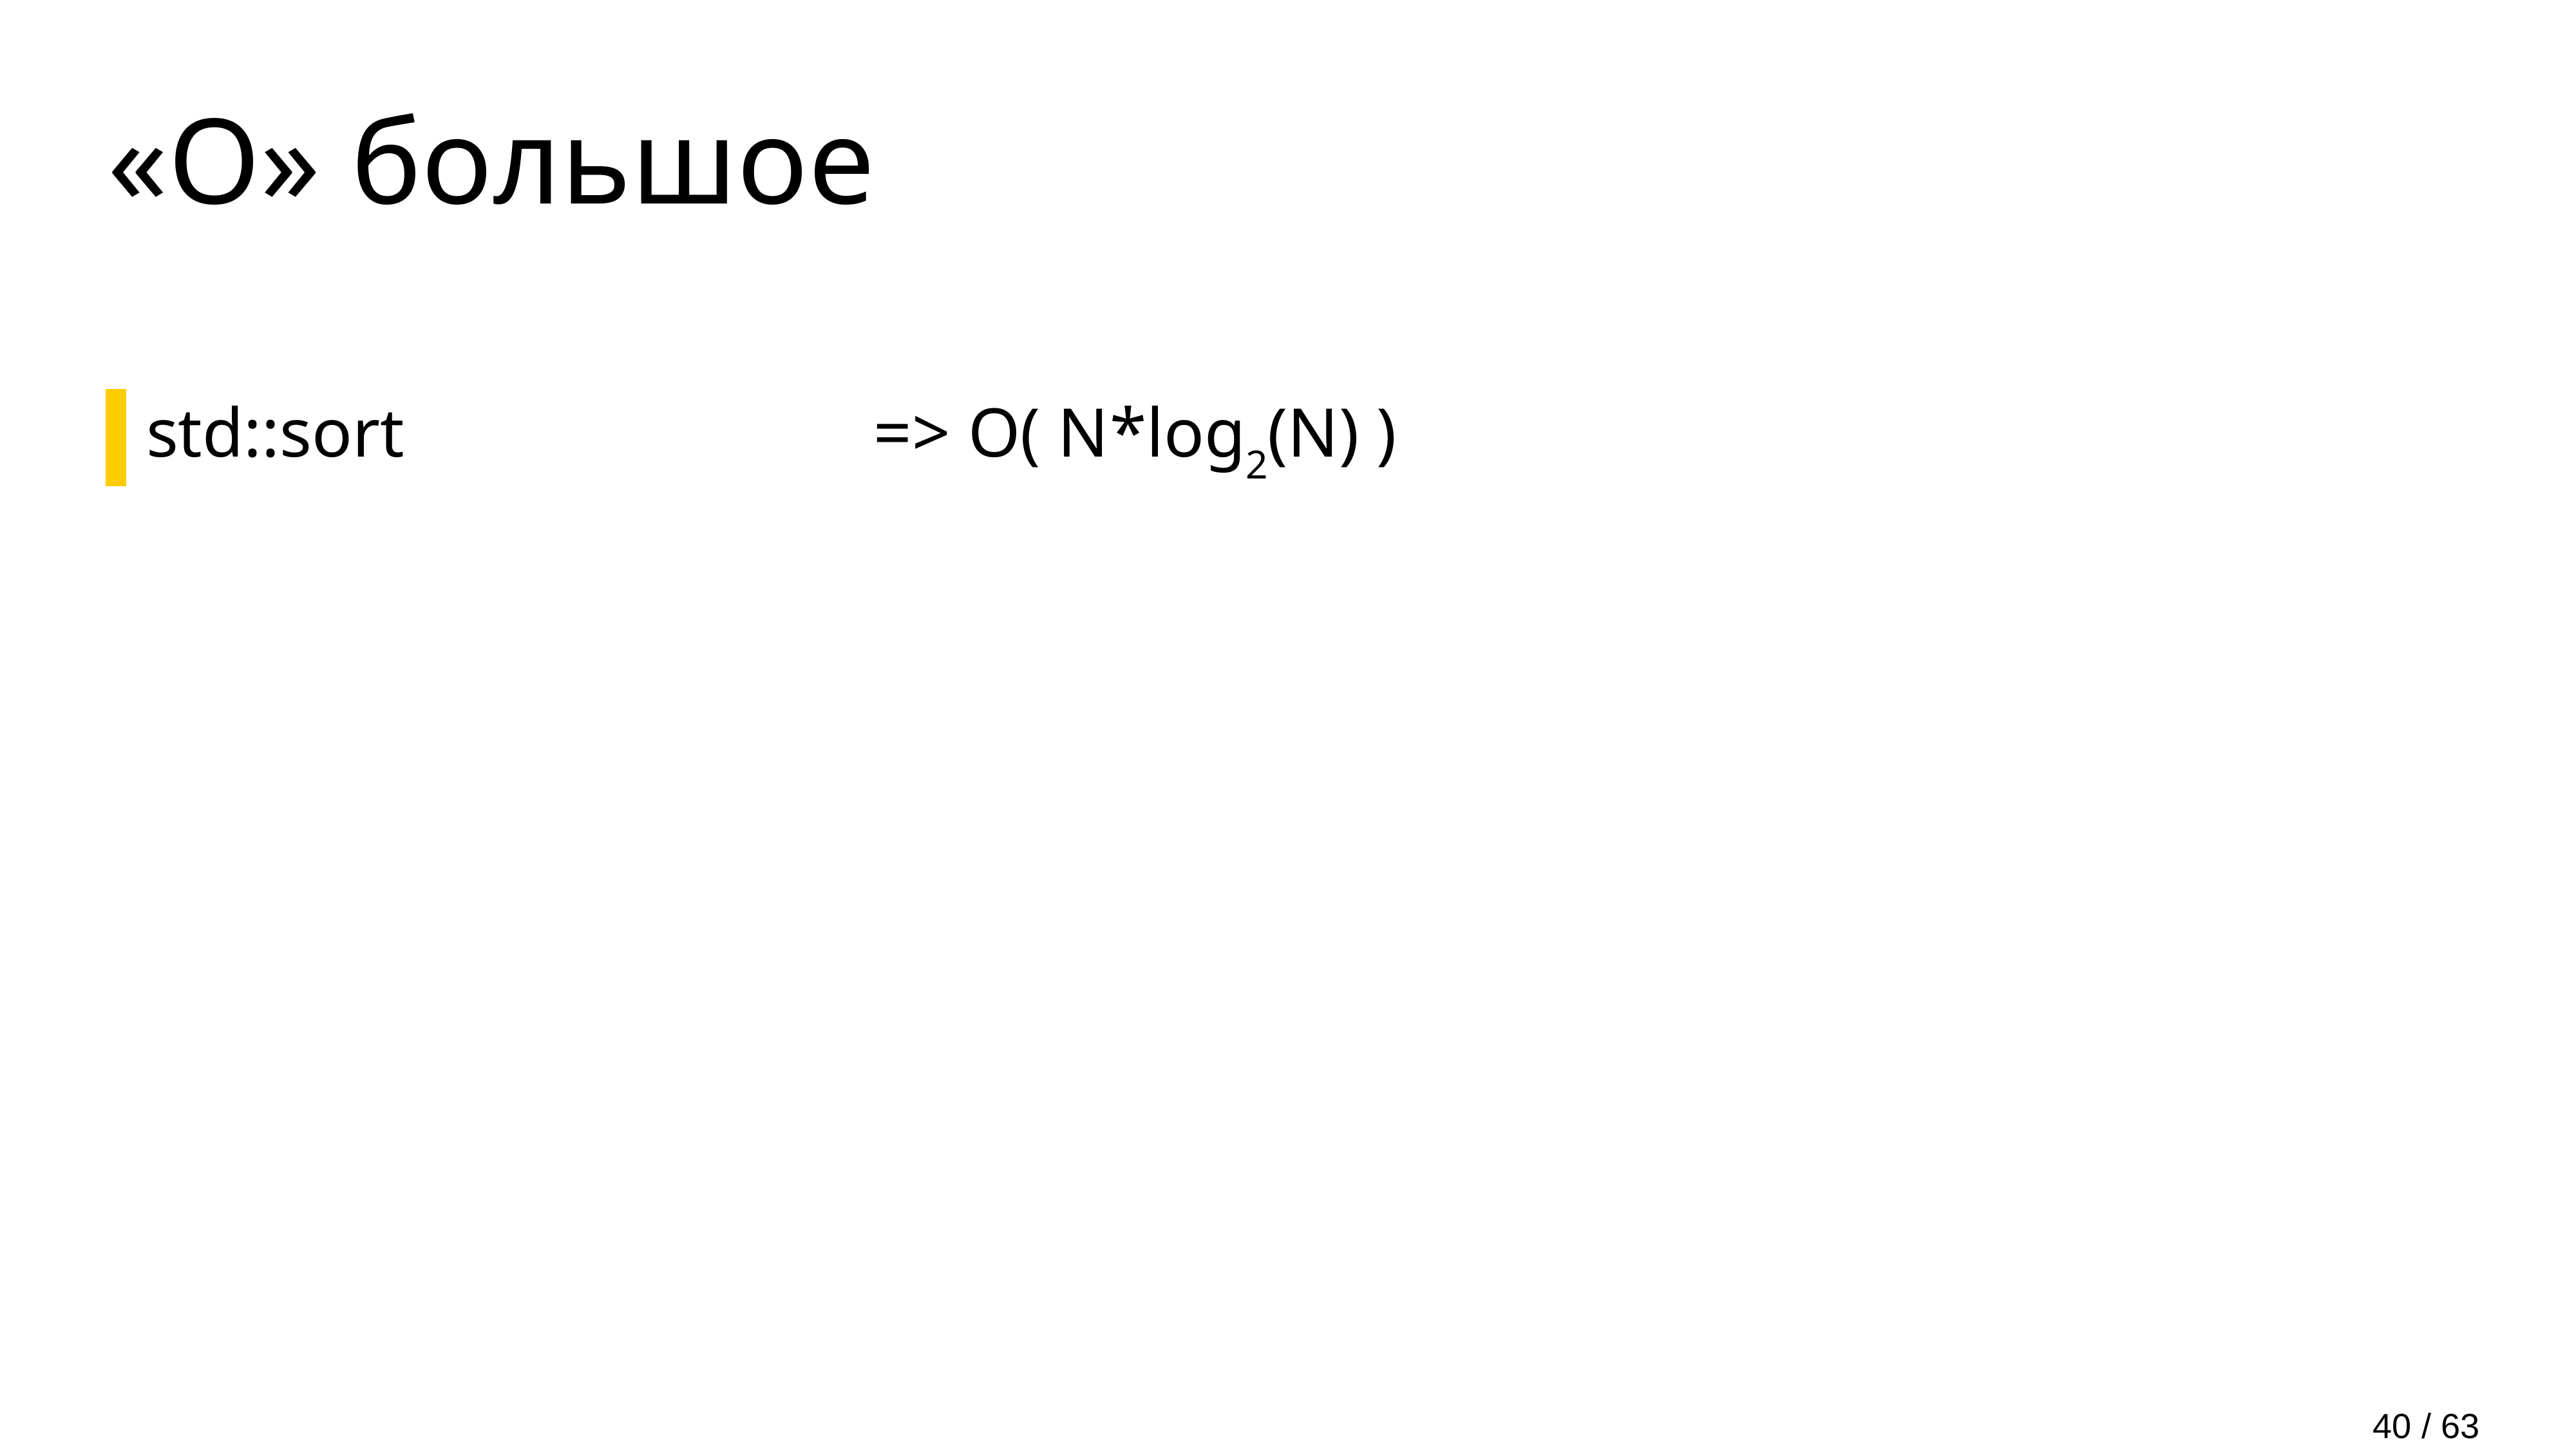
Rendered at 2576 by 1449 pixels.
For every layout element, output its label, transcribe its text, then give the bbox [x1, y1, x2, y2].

title «О» большое [108, 80, 2468, 242]
text_box std::sort => O( N*log2(N) ) [96, 364, 2512, 1419]
text_box <number> / 63 [2363, 1402, 2576, 1449]
